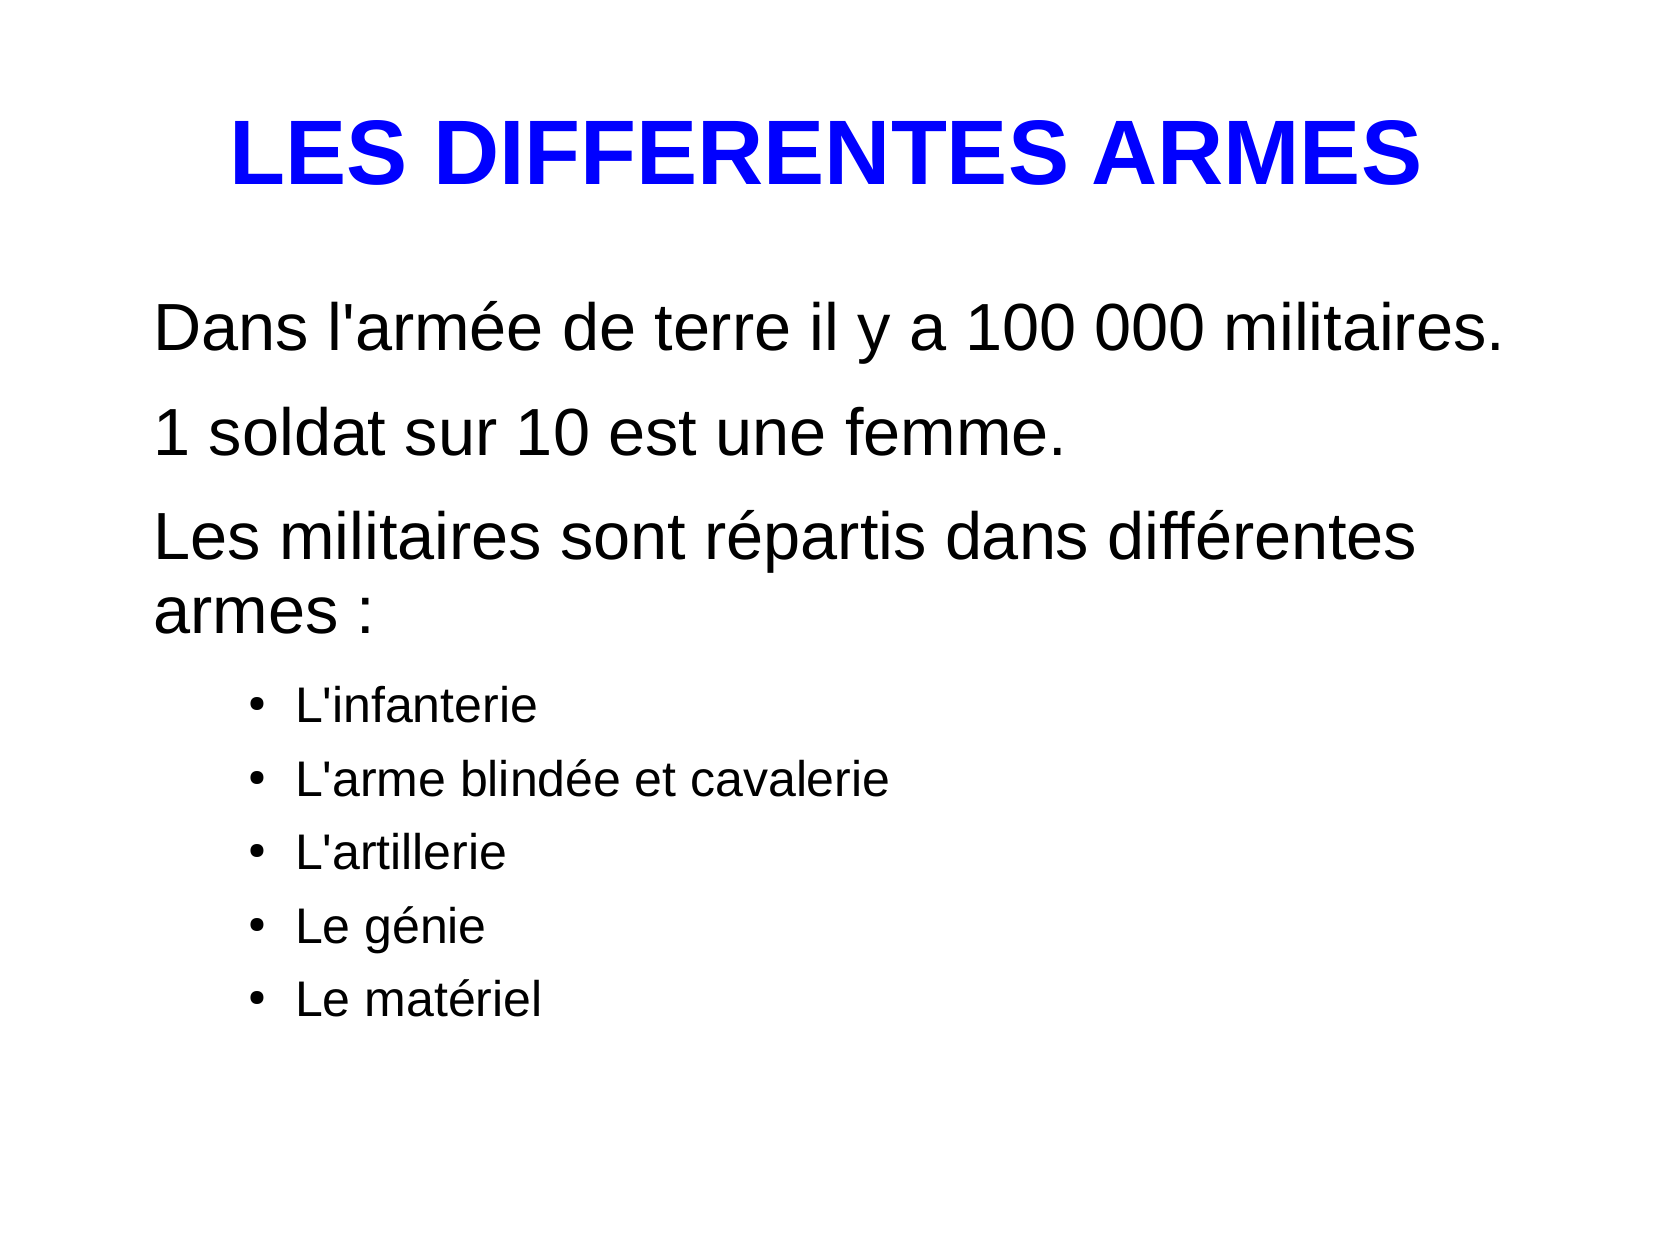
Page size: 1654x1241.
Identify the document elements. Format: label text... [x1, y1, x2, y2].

list Dans l'armée de terre il y a 100 000 militaires. 1 soldat sur 10 est une femme. Les militaires sont répartis dans différentes armes : L'infanterie L'arme blindée et cavalerie L'artillerie Le génie Le matériel [82, 290, 1571, 1109]
title LES DIFFERENTES ARMES [82, 49, 1571, 257]
